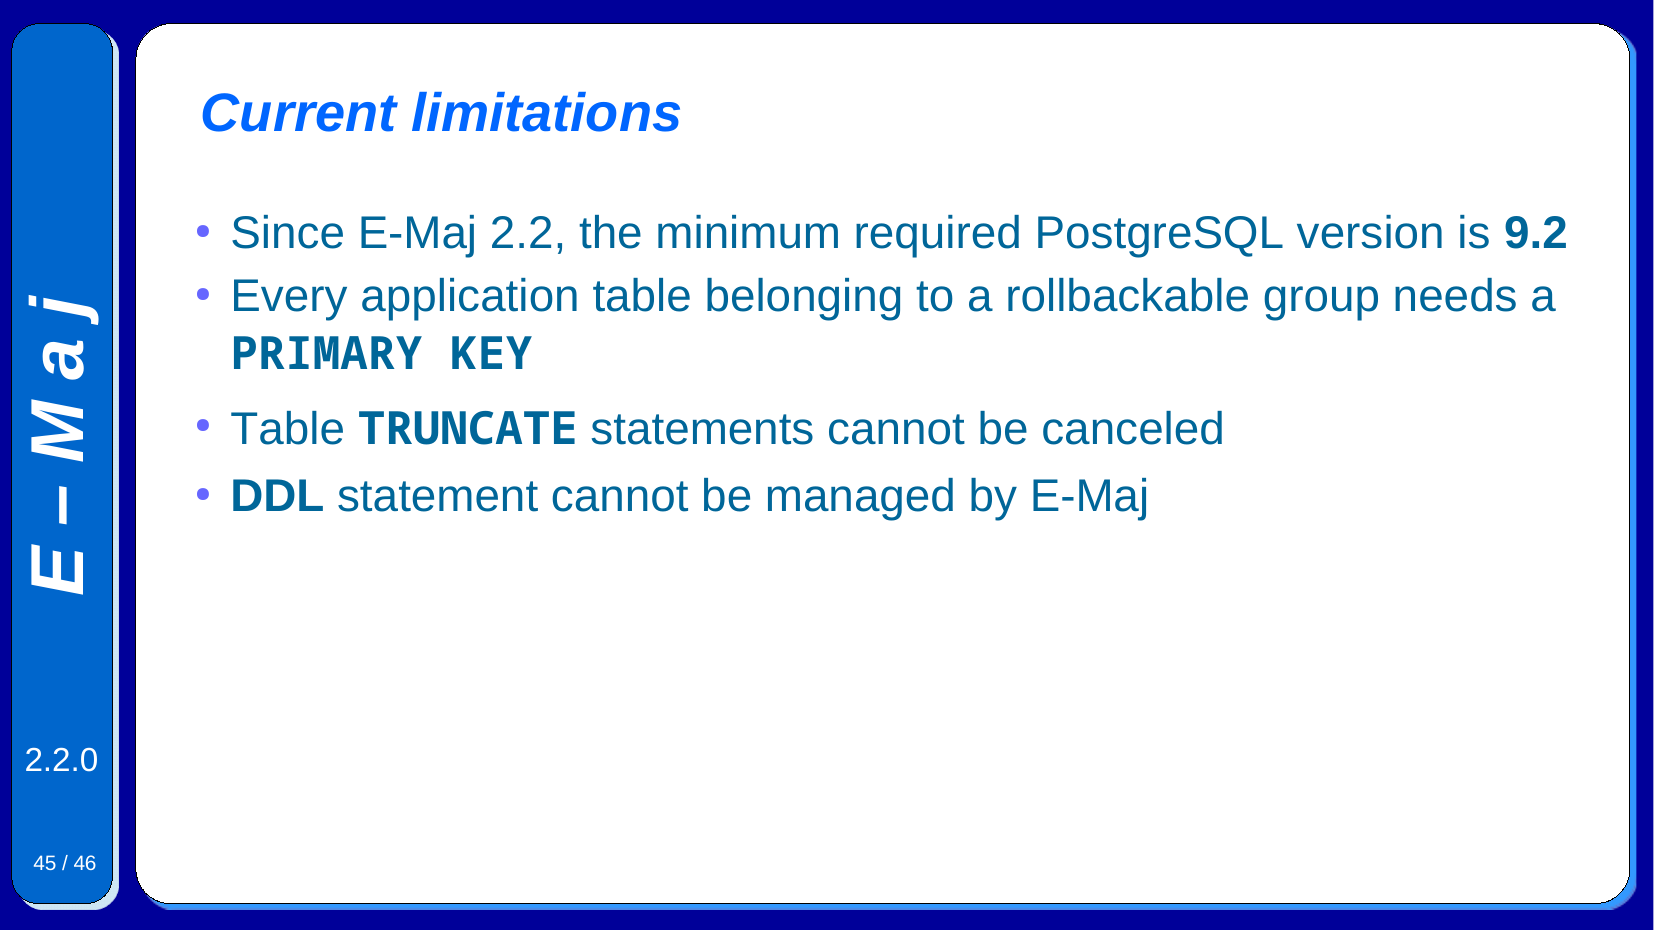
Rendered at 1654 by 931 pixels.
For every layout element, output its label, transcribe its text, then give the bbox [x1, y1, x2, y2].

title Current limitations [200, 34, 1575, 191]
list Since E-Maj 2.2, the minimum required PostgreSQL version is 9.2 Every application table belonging to a rollbackable group needs a PRIMARY KEY Table TRUNCATE statements cannot be canceled DDL statement cannot be managed by E-Maj [177, 206, 1587, 827]
